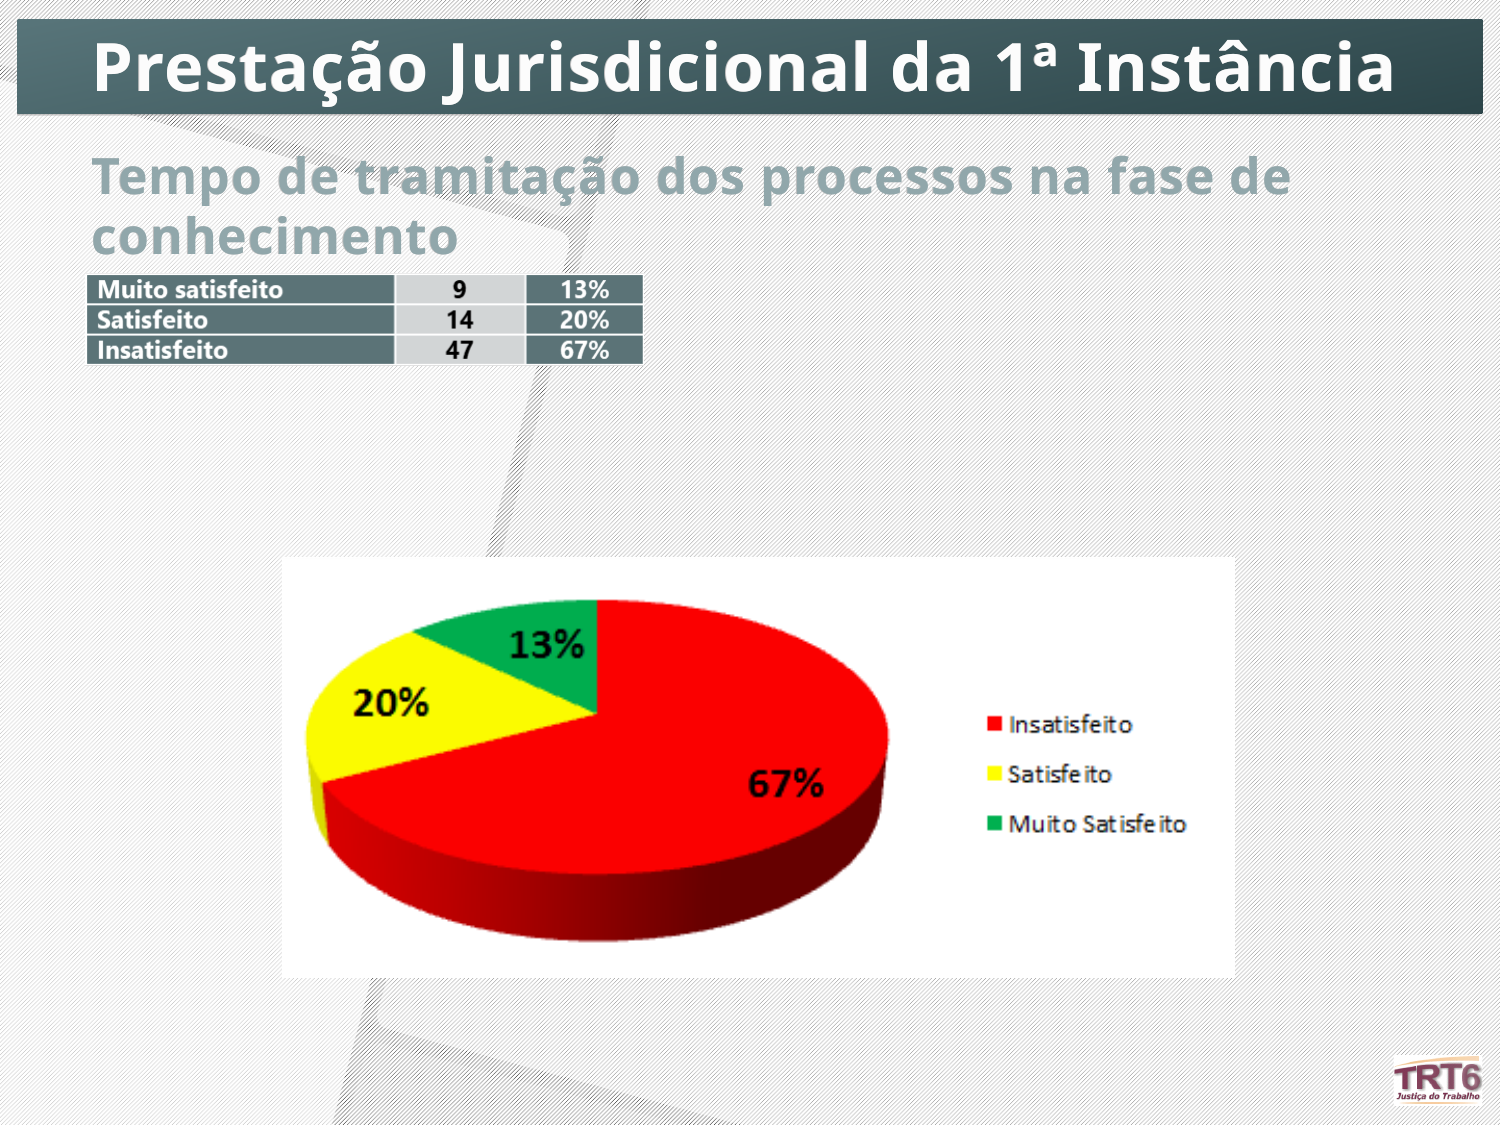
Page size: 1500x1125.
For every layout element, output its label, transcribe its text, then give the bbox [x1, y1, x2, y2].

text_box [18, 19, 1482, 114]
text_box Prestação Jurisdicional da 1ª Instância [77, 18, 1500, 113]
picture [1393, 1055, 1483, 1106]
text_box Tempo de tramitação dos processos na fase de conhecimento [77, 137, 1482, 272]
picture [85, 265, 644, 379]
picture [282, 557, 1235, 978]
